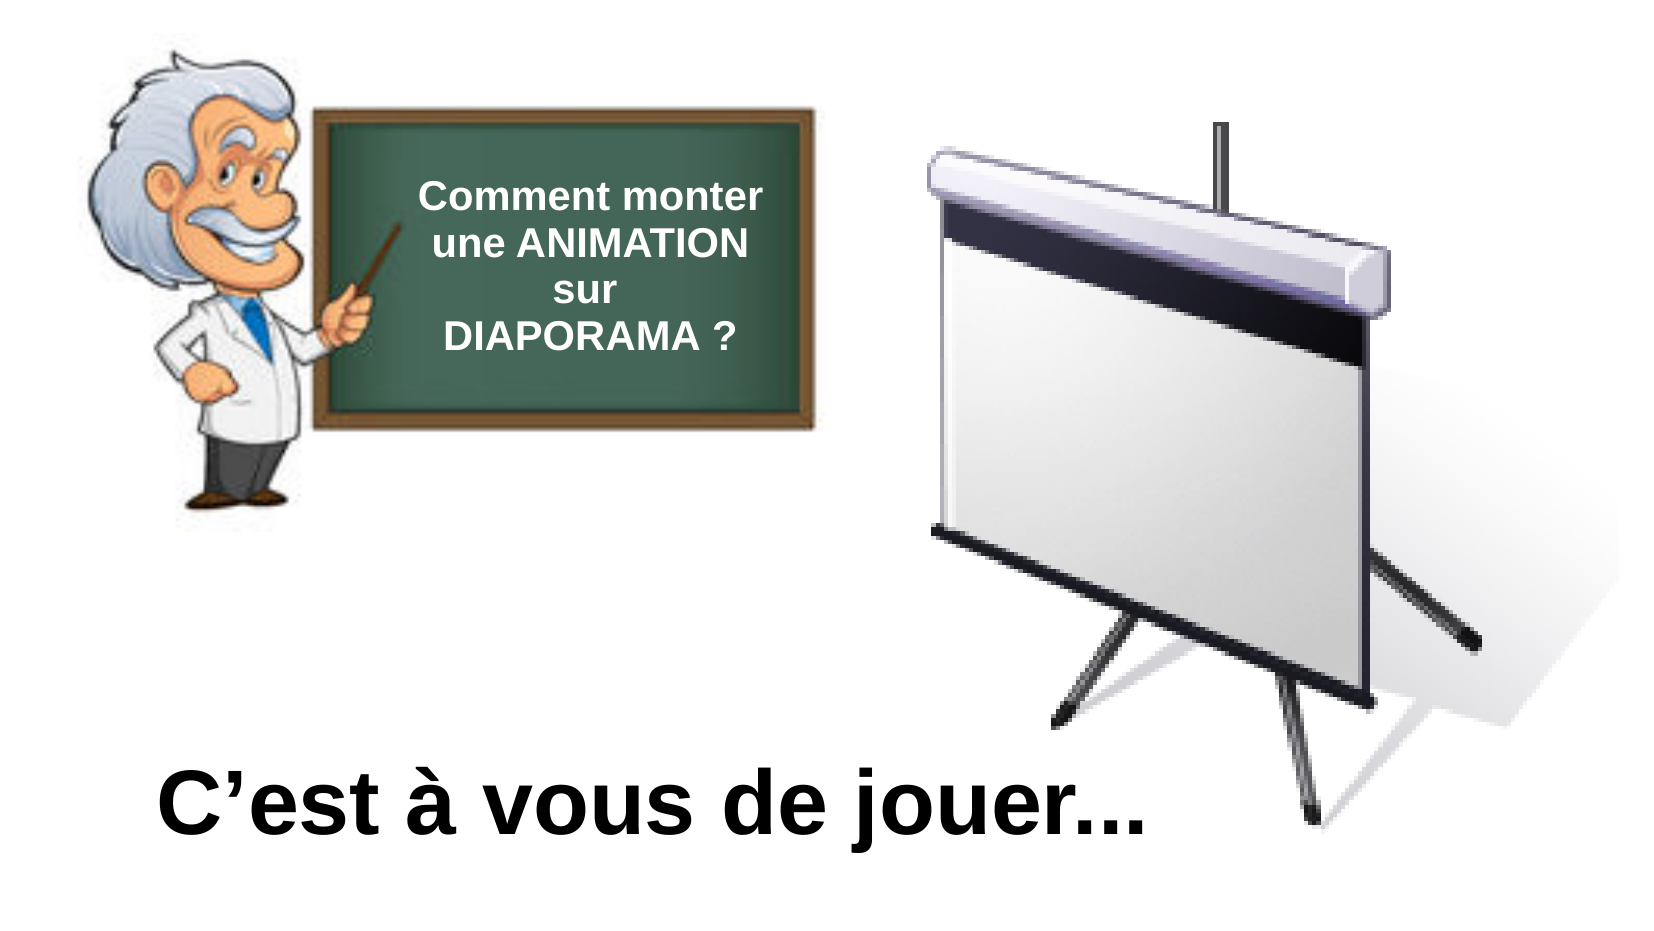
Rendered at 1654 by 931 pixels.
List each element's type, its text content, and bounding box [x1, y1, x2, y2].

picture [77, 33, 851, 532]
text_box C’est à vous de jouer... [141, 744, 1229, 875]
picture [874, 118, 1619, 863]
text_box Comment monter une ANIMATION sur DIAPORAMA ? [389, 165, 792, 367]
